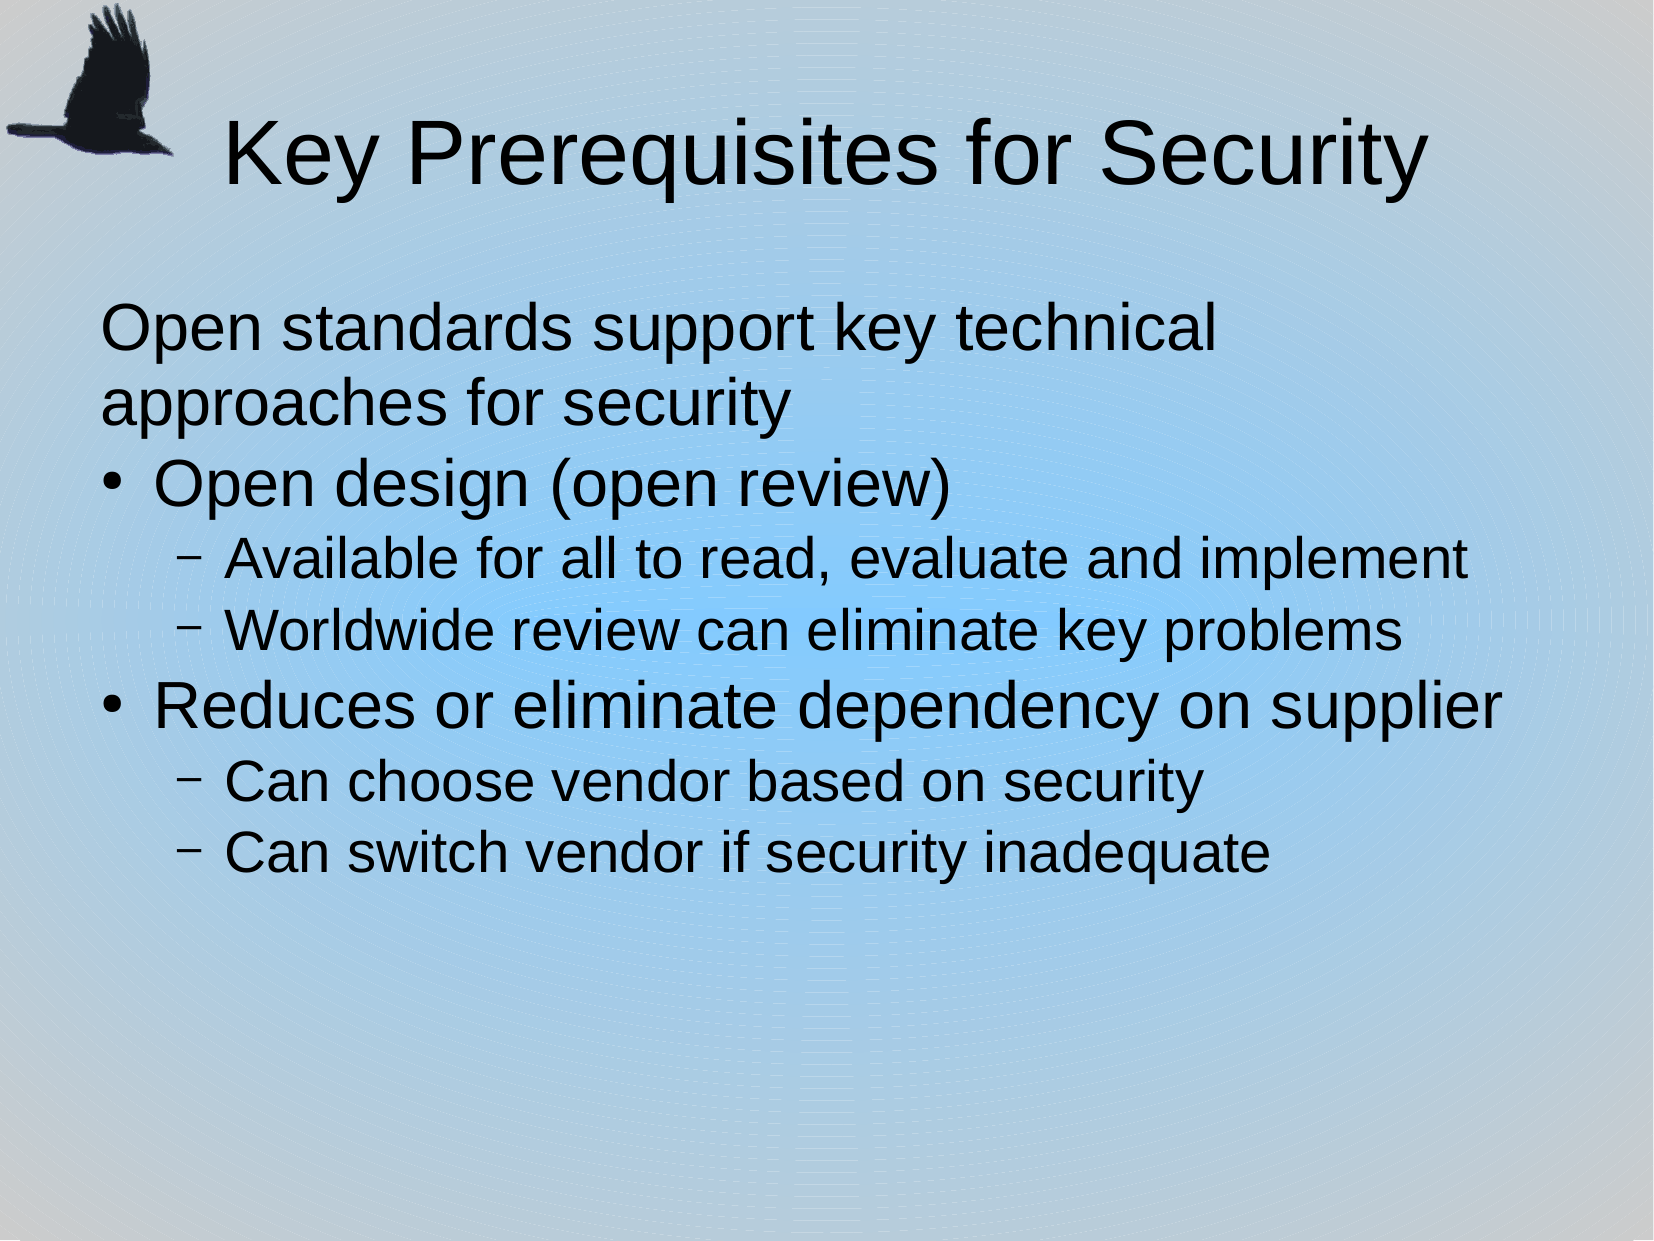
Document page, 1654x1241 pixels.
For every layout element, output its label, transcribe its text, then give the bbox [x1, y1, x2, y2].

picture [0, 0, 178, 160]
list Open standards support key technical approaches for security Open design (open review) Available for all to read, evaluate and implement Worldwide review can eliminate key problems Reduces or eliminate dependency on supplier Can choose vendor based on security Can switch vendor if security inadequate [82, 290, 1571, 1094]
title Key Prerequisites for Security [82, 56, 1571, 250]
